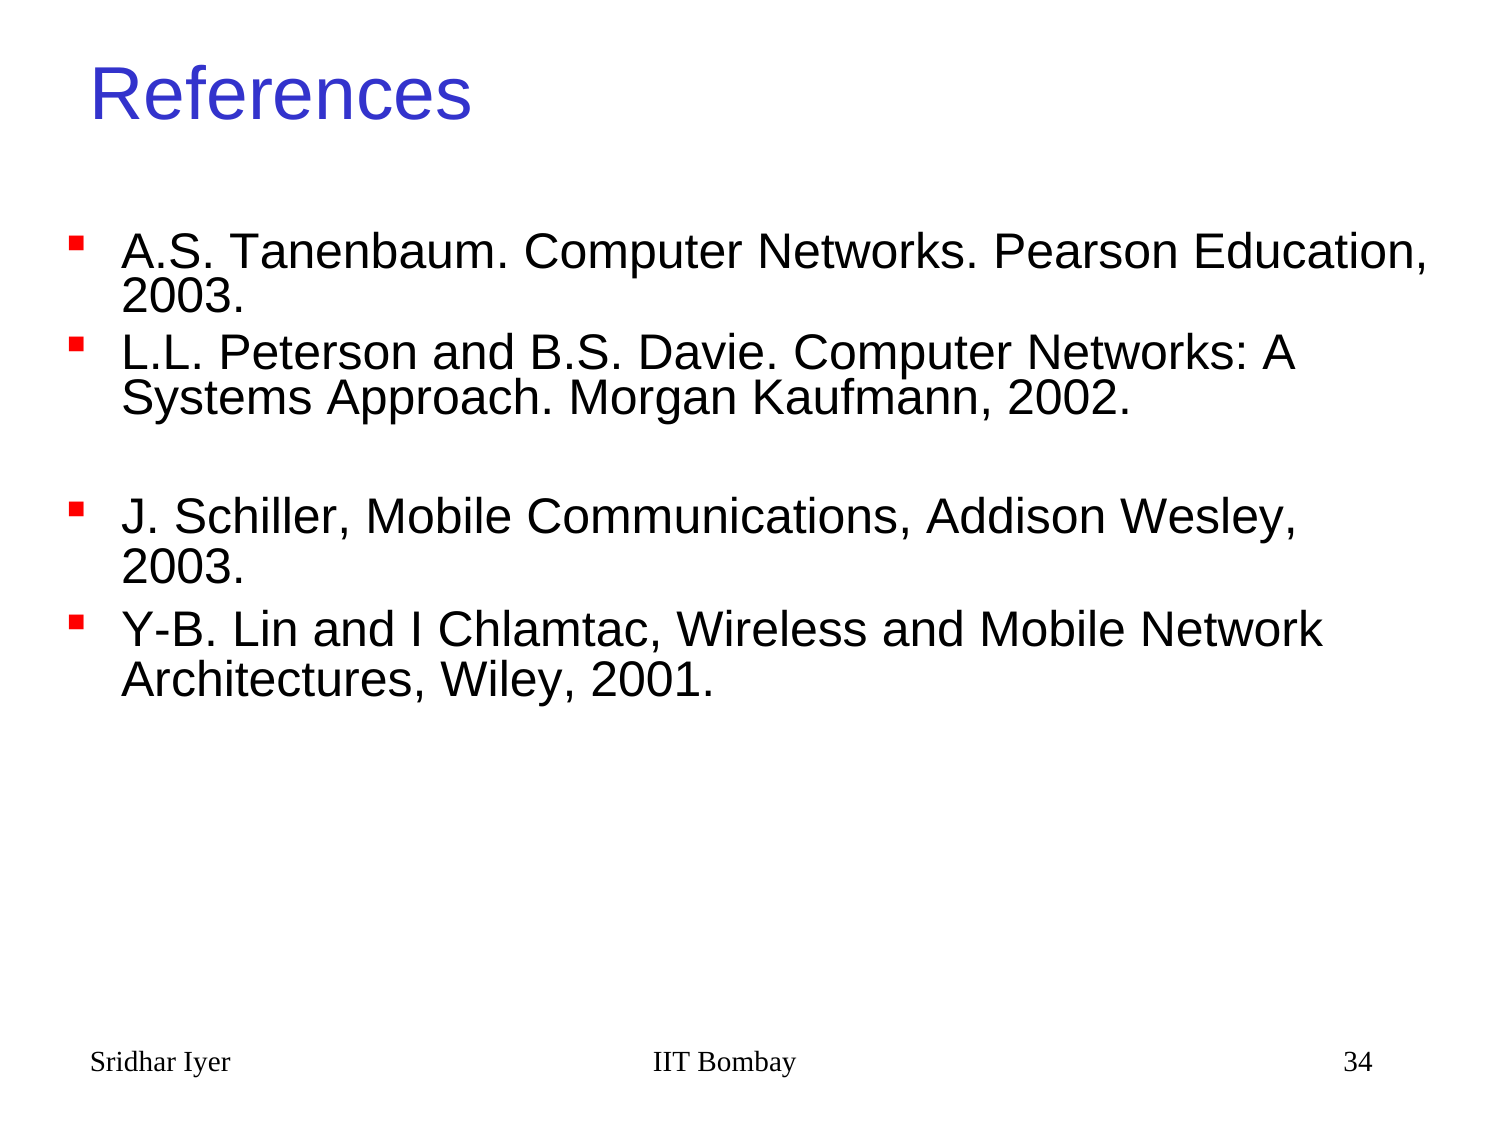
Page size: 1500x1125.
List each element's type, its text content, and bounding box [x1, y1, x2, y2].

title References [75, 0, 1351, 188]
list A.S. Tanenbaum. Computer Networks. Pearson Education, 2003. L.L. Peterson and B.S. Davie. Computer Networks: A Systems Approach. Morgan Kaufmann, 2002. J. Schiller, Mobile Communications, Addison Wesley, 2003. Y-B. Lin and I Chlamtac, Wireless and Mobile Network Architectures, Wiley, 2001. [50, 224, 1450, 1000]
